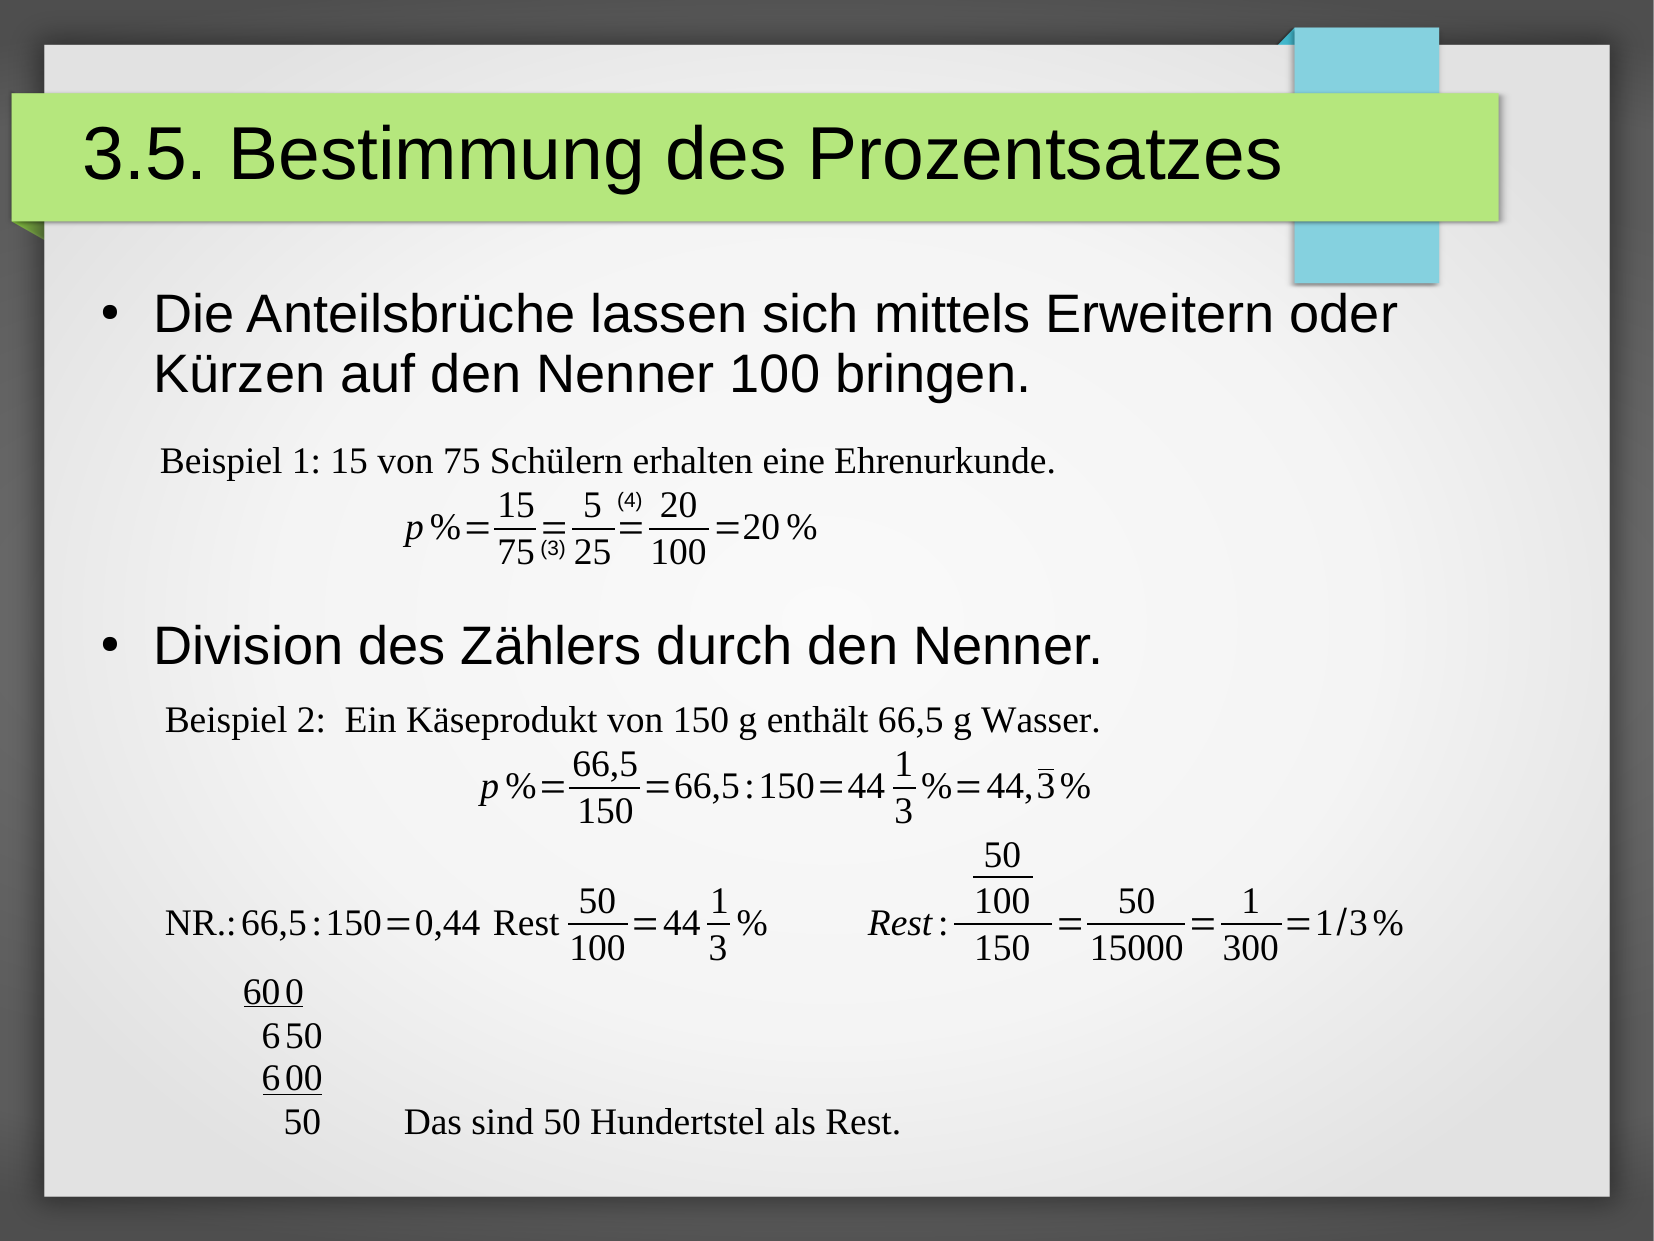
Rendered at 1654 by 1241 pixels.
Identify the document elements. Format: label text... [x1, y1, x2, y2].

chart [153, 440, 1066, 573]
picture [0, 0, 1654, 1241]
title 3.5. Bestimmung des Prozentsatzes [82, 69, 1501, 238]
text_box (4) [602, 481, 686, 520]
list Die Anteilsbrüche lassen sich mittels Erweitern oder Kürzen auf den Nenner 100 bringen. Division des Zählers durch den Nenner. [82, 283, 1571, 1003]
chart [158, 699, 1411, 1143]
text_box (3) [525, 528, 609, 567]
